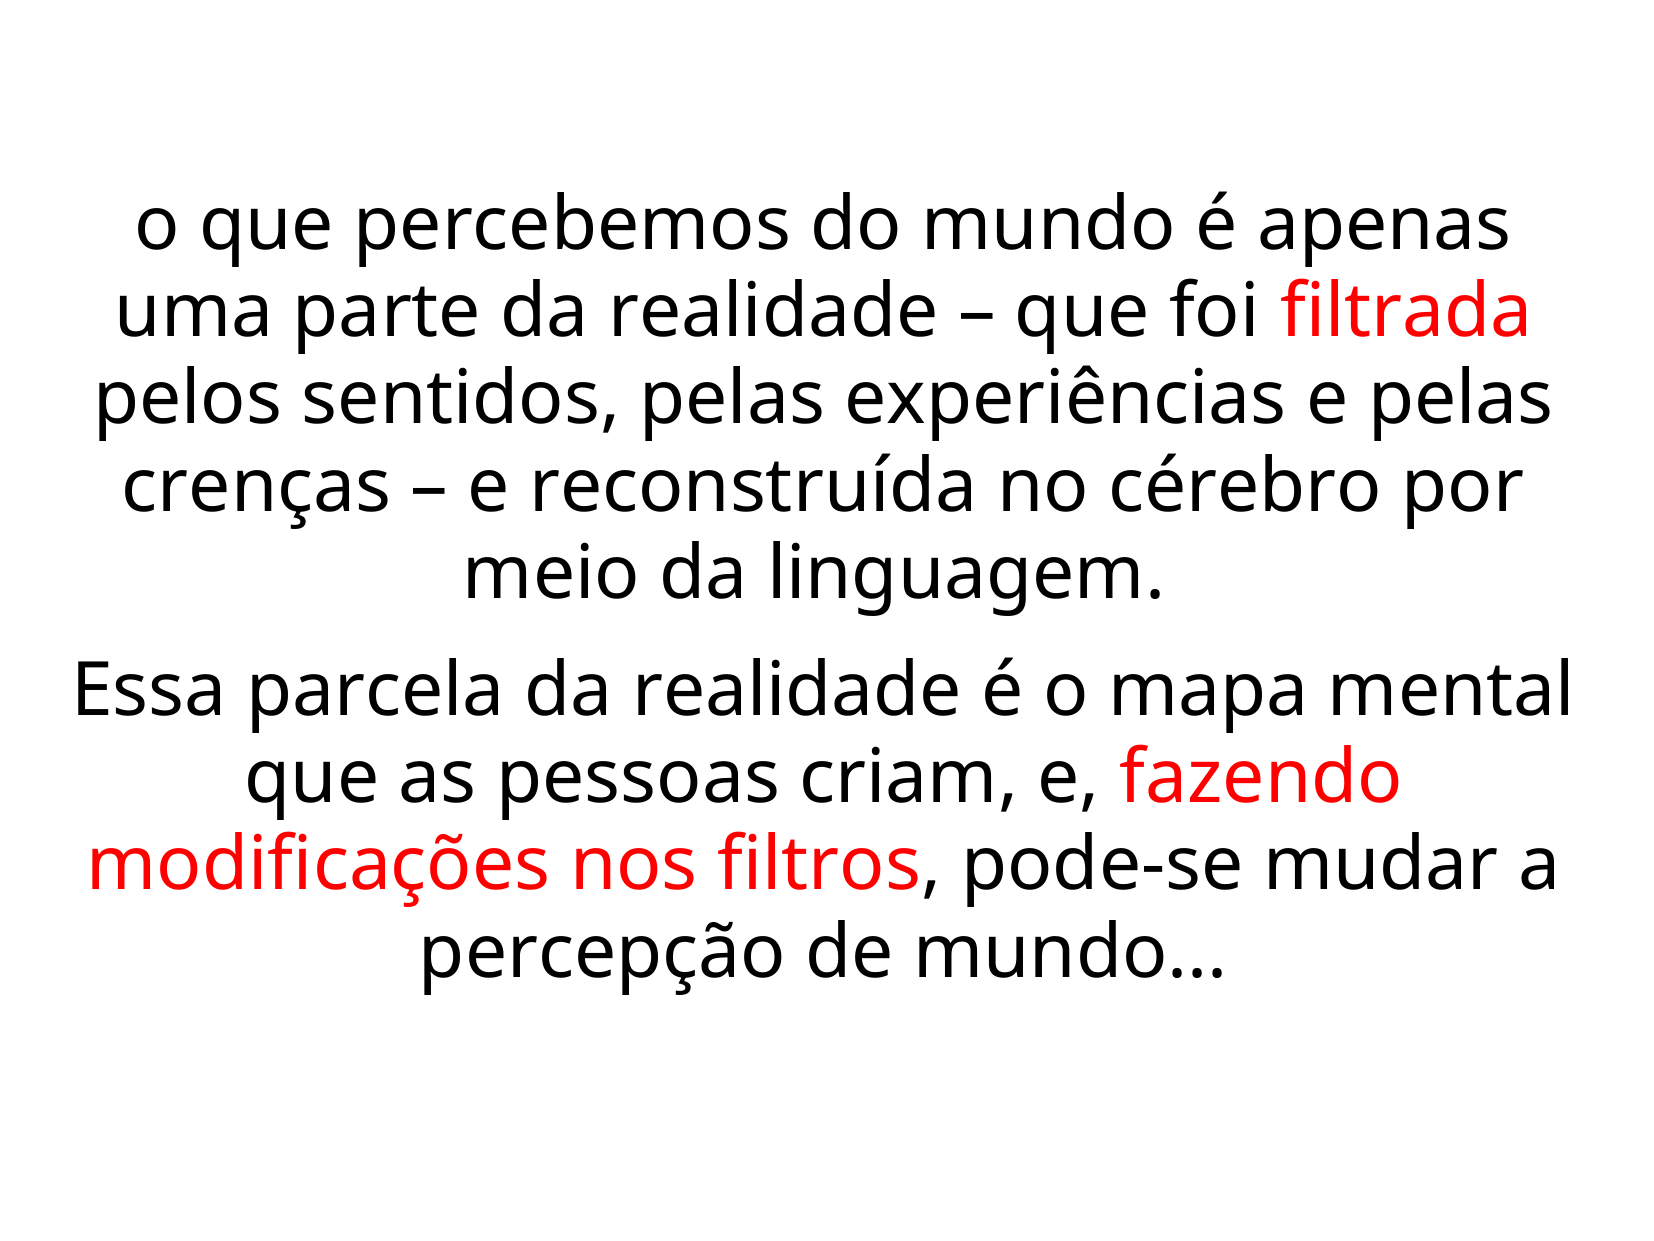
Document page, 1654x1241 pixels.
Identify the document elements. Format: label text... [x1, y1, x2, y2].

text_box o que percebemos do mundo é apenas uma parte da realidade – que foi filtrada pelos sentidos, pelas experiências e pelas crenças – e reconstruída no cérebro por meio da linguagem. Essa parcela da realidade é o mapa mental que as pessoas criam, e, fazendo modificações nos filtros, pode-se mudar a percepção de mundo... [70, 177, 1577, 993]
